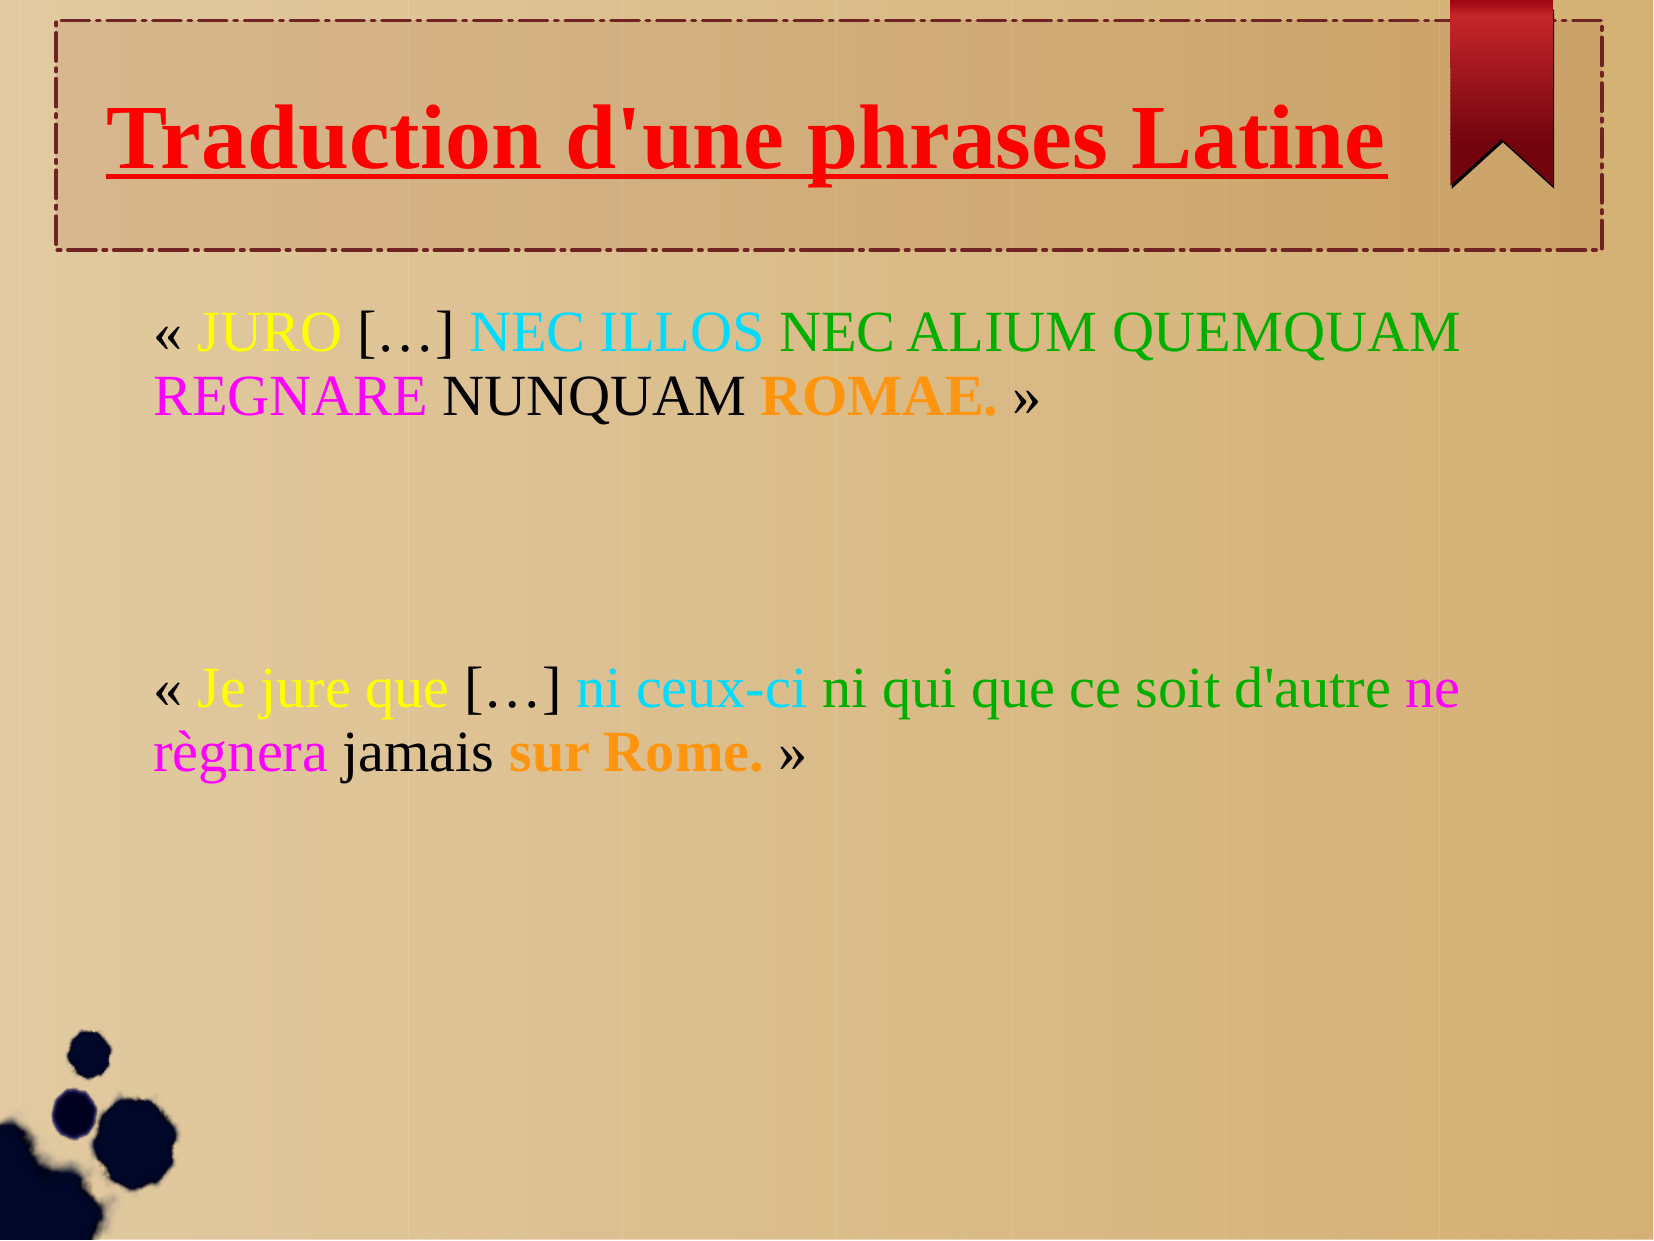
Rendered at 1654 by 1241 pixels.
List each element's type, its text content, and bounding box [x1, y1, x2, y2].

list « JURO […] NEC ILLOS NEC ALIUM QUEMQUAM REGNARE NUNQUAM ROMAE. » « Je jure que […] ni ceux-ci ni qui que ce soit d'autre ne règnera jamais sur Rome. » [82, 299, 1571, 1019]
title Traduction d'une phrases Latine [82, 47, 1412, 229]
